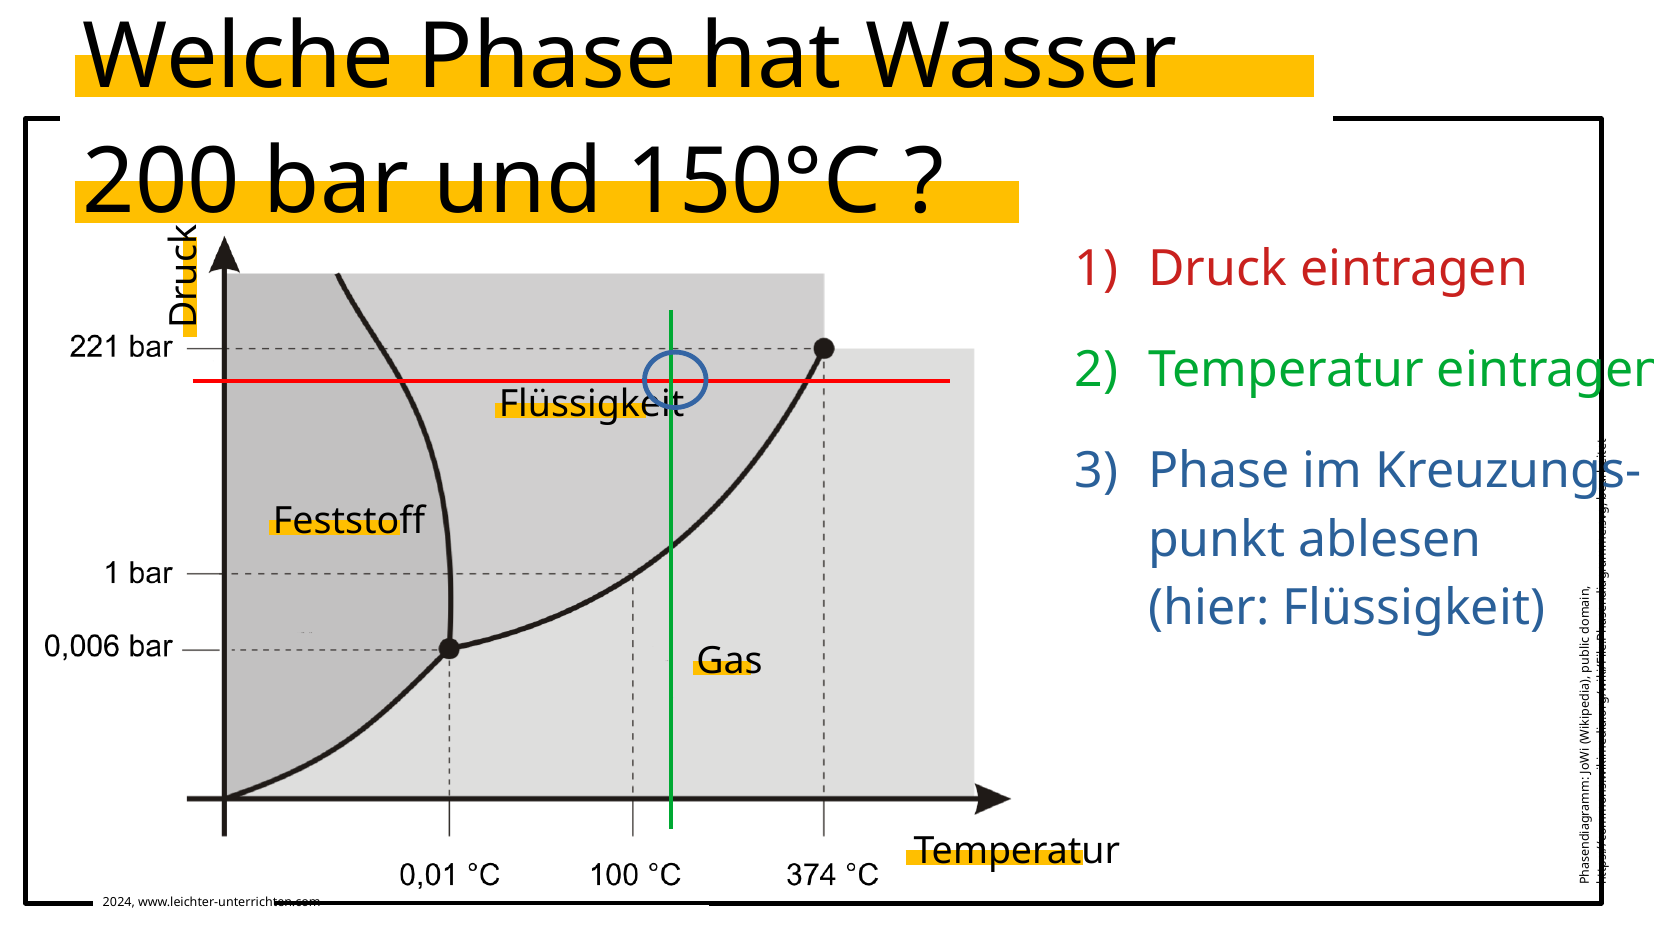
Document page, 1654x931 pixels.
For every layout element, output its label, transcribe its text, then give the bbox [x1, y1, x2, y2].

text_box Gas [681, 626, 759, 693]
picture [177, 225, 194, 233]
text_box Temperatur [898, 816, 1089, 882]
text_box Druck [148, 236, 215, 344]
text_box Feststoff [258, 486, 406, 552]
text_box Phasendiagramm: JoWi (Wikipedia), public domain, https://commons.wikimedia.org/wiki/File:Phasendiagramme.svg, bearbeitet [1568, 219, 1599, 900]
text_box 3) Phase im Kreuzungs- punkt ablesen (hier: Flüssigkeit) [1059, 426, 1547, 645]
text_box 1) Druck eintragen [1059, 224, 1453, 308]
text_box 2) Temperatur eintragen [1059, 325, 1564, 408]
text_box Flüssigkeit [483, 383, 659, 435]
picture [45, 225, 1049, 889]
title Welche Phase hat Wasser 200 bar und 150°C ? [82, 0, 1571, 241]
text_box Flüssigkeit [483, 369, 644, 379]
